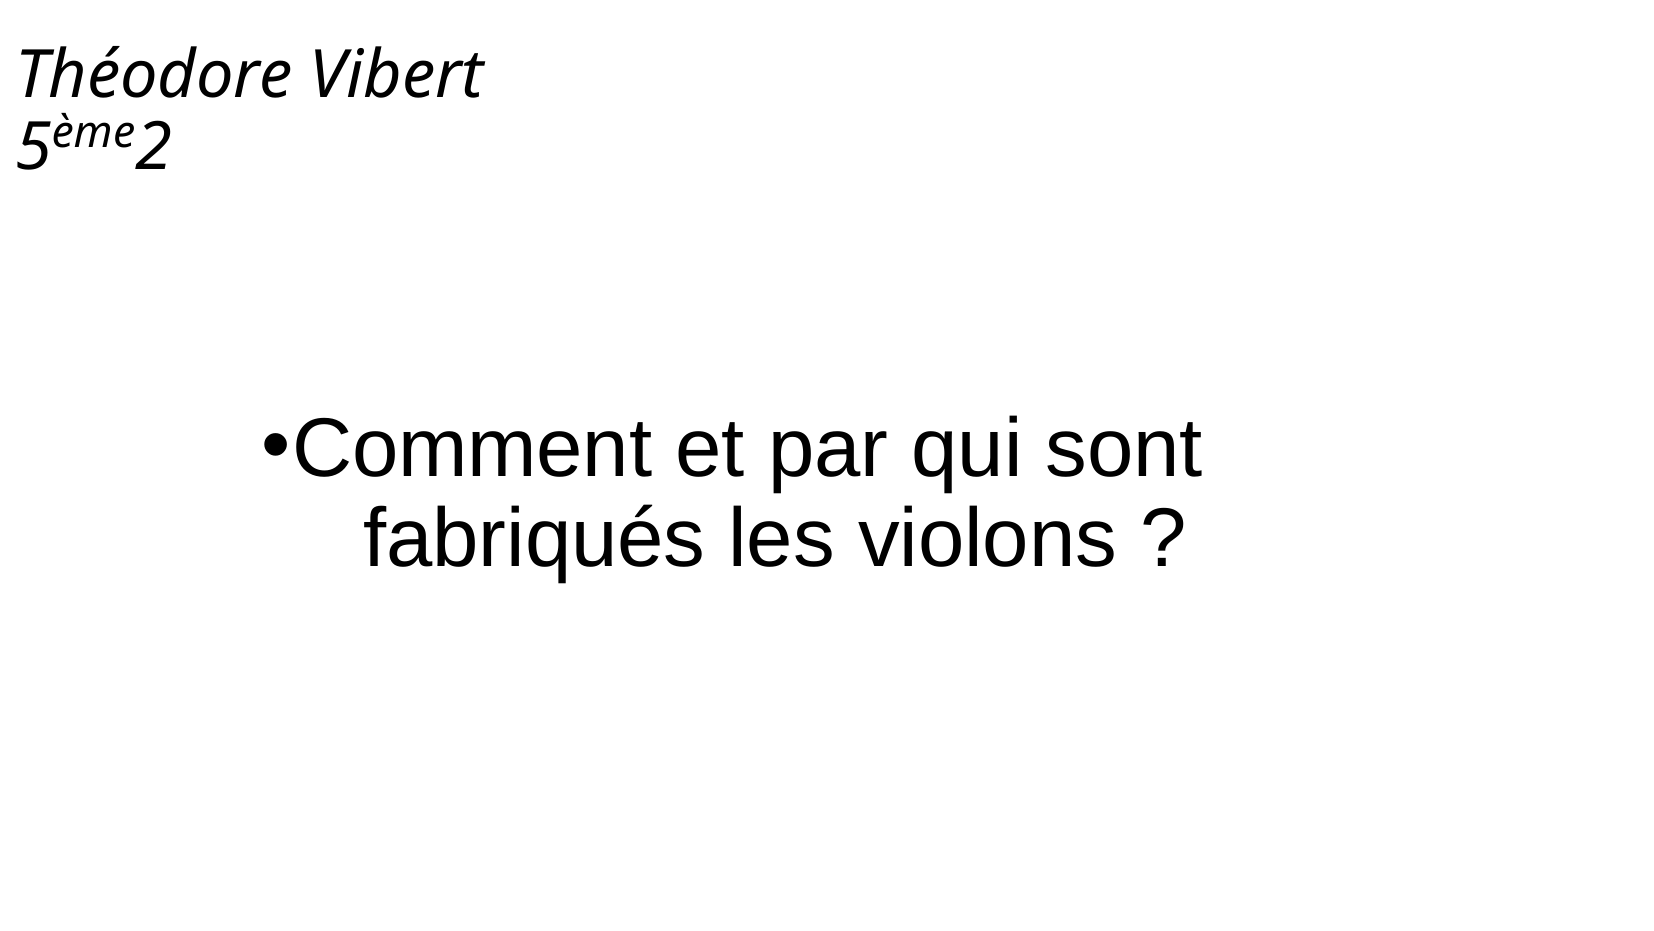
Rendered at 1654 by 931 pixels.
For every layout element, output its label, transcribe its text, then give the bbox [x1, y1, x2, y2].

title Théodore Vibert 5ème2 [0, 32, 1152, 192]
subtitle Comment et par qui sont fabriqués les violons ? [0, 224, 1489, 764]
